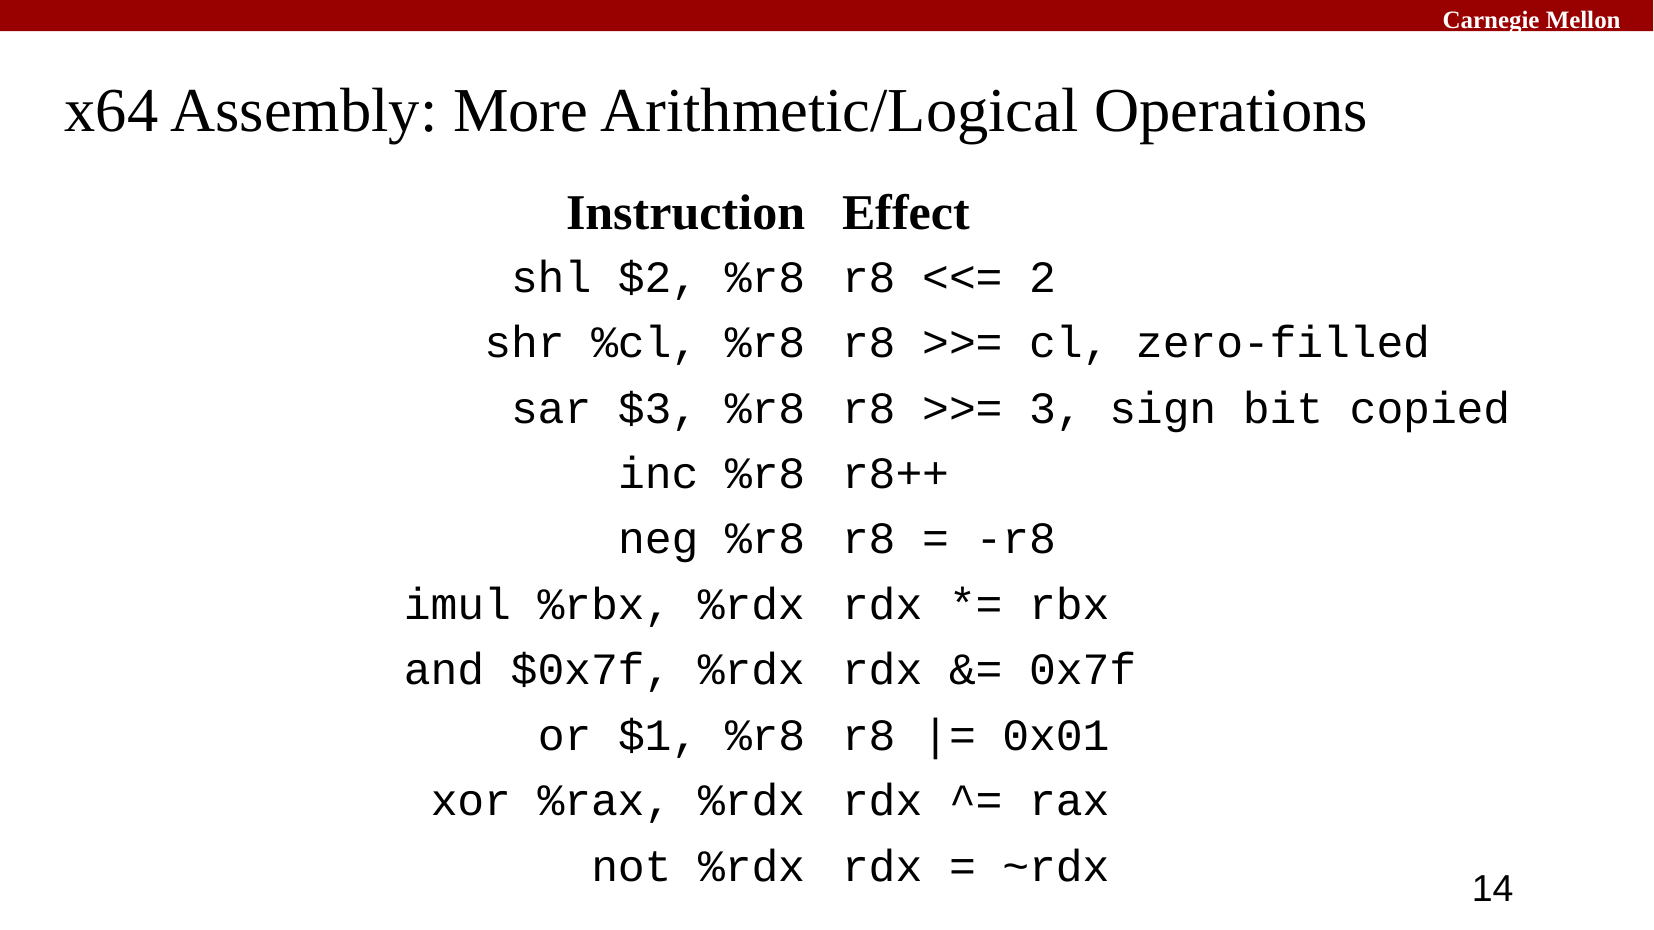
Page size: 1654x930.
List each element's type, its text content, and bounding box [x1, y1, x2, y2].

list r8 <<= 2 r8 >>= cl, zero-filled r8 >>= 3, sign bit copied r8++ r8 = -r8 rdx *= rbx rdx &= 0x7f r8 |= 0x01 rdx ^= rax rdx = ~rdx [842, 255, 1576, 901]
list shl $2, %r8 shr %cl, %r8 sar $3, %r8 inc %r8 neg %r8 imul %rbx, %rdx and $0x7f, %rdx or $1, %r8 xor %rax, %rdx not %rdx [71, 255, 806, 901]
list Instruction [71, 184, 806, 255]
title x64 Assembly: More Arithmetic/Logical Operations [64, 58, 1576, 163]
list Effect [842, 184, 1576, 255]
